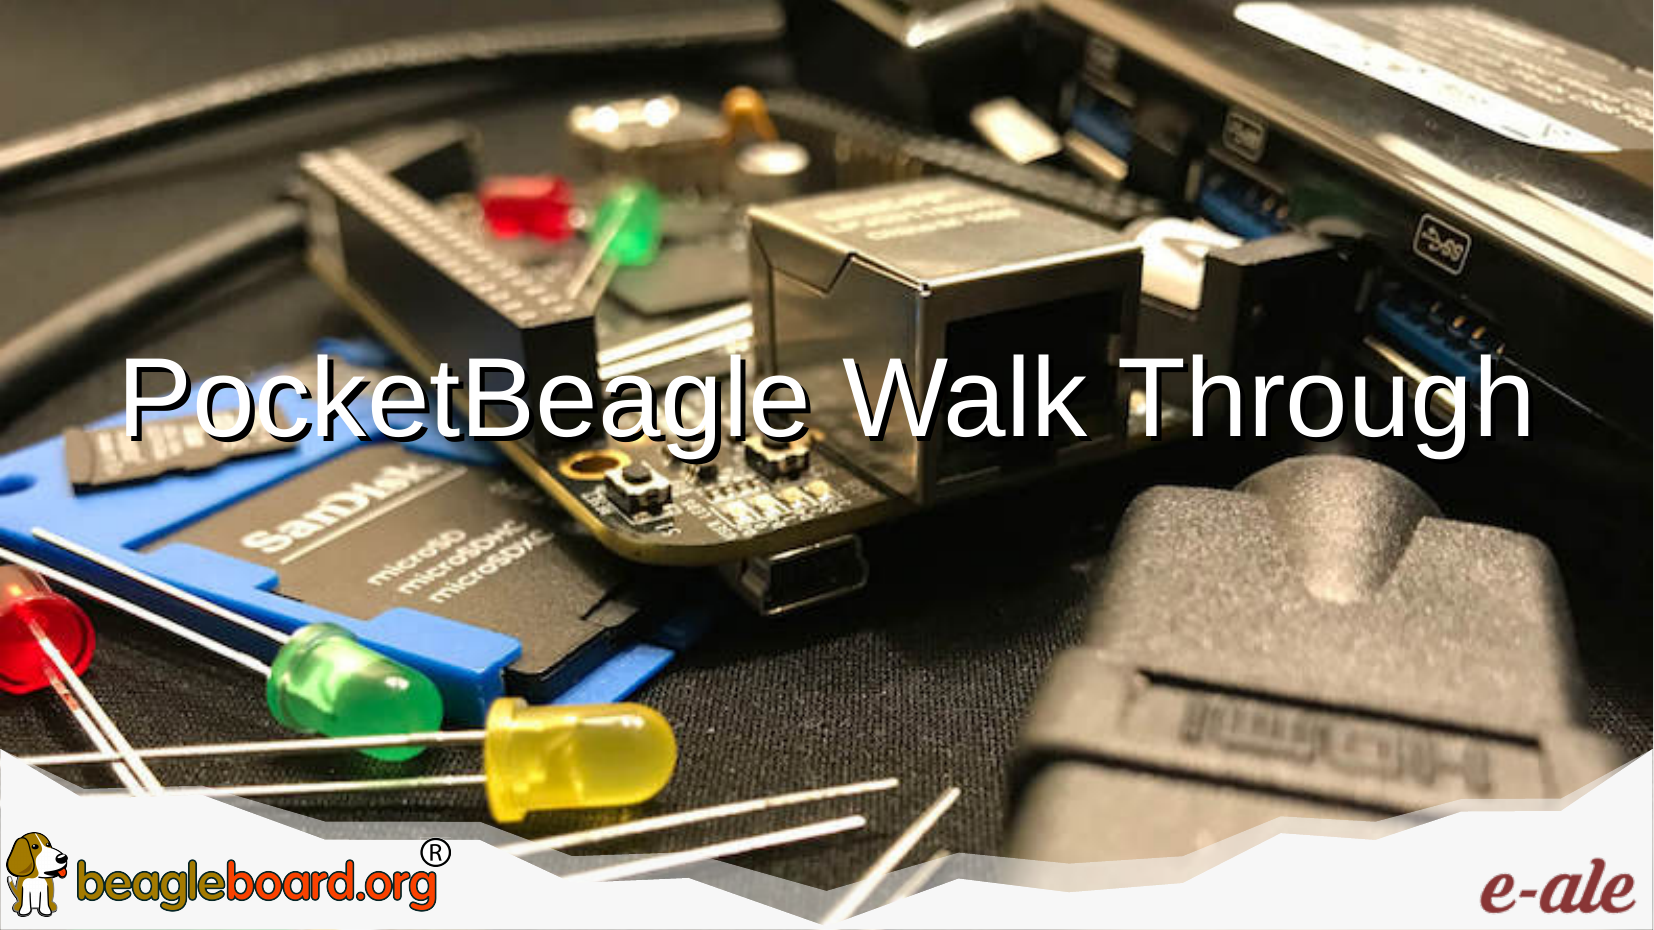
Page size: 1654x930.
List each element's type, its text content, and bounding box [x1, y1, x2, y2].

subtitle PocketBeagle Walk Through [82, 37, 1571, 757]
picture [0, 0, 1654, 930]
